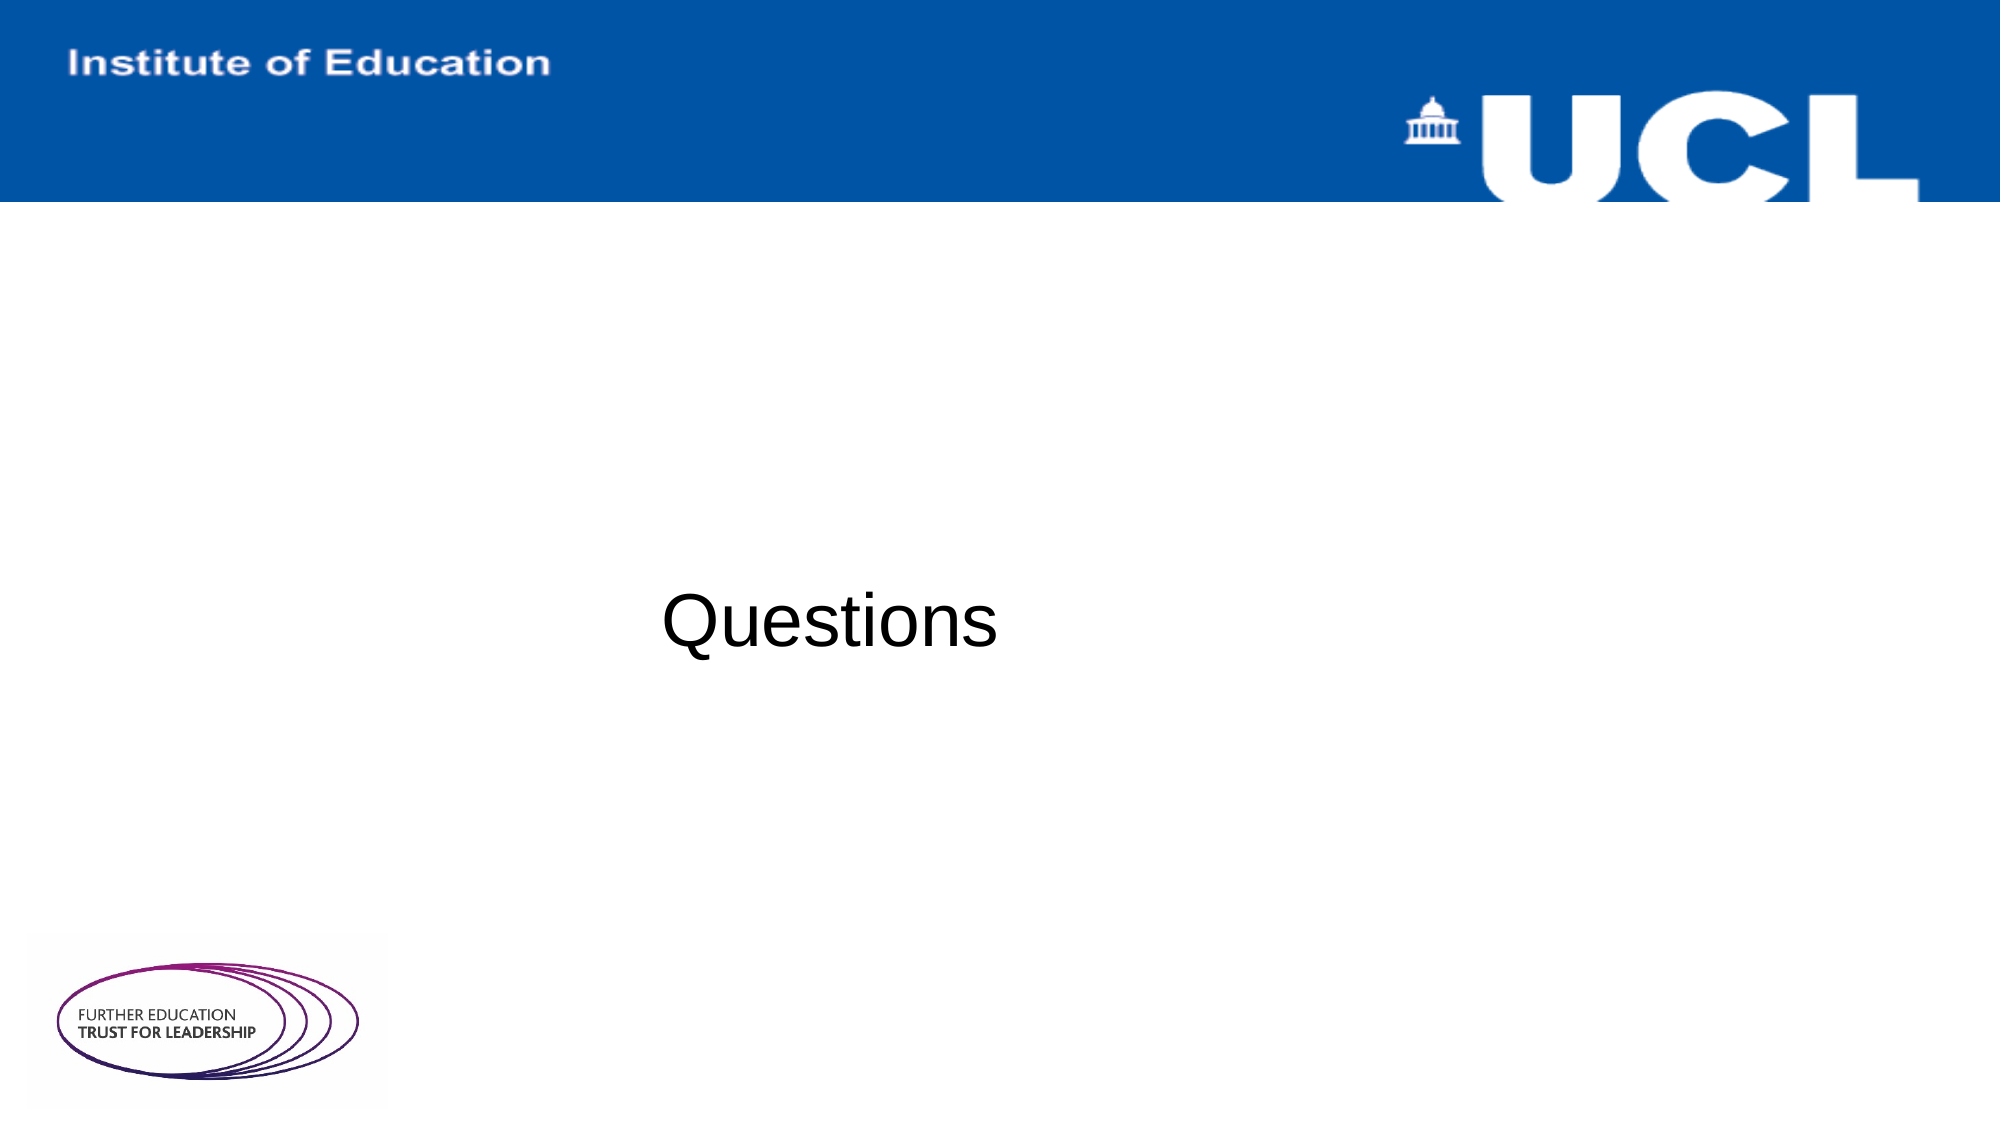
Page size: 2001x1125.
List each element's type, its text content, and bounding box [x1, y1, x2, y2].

picture [27, 933, 388, 1109]
text_box Questions [647, 570, 2000, 670]
